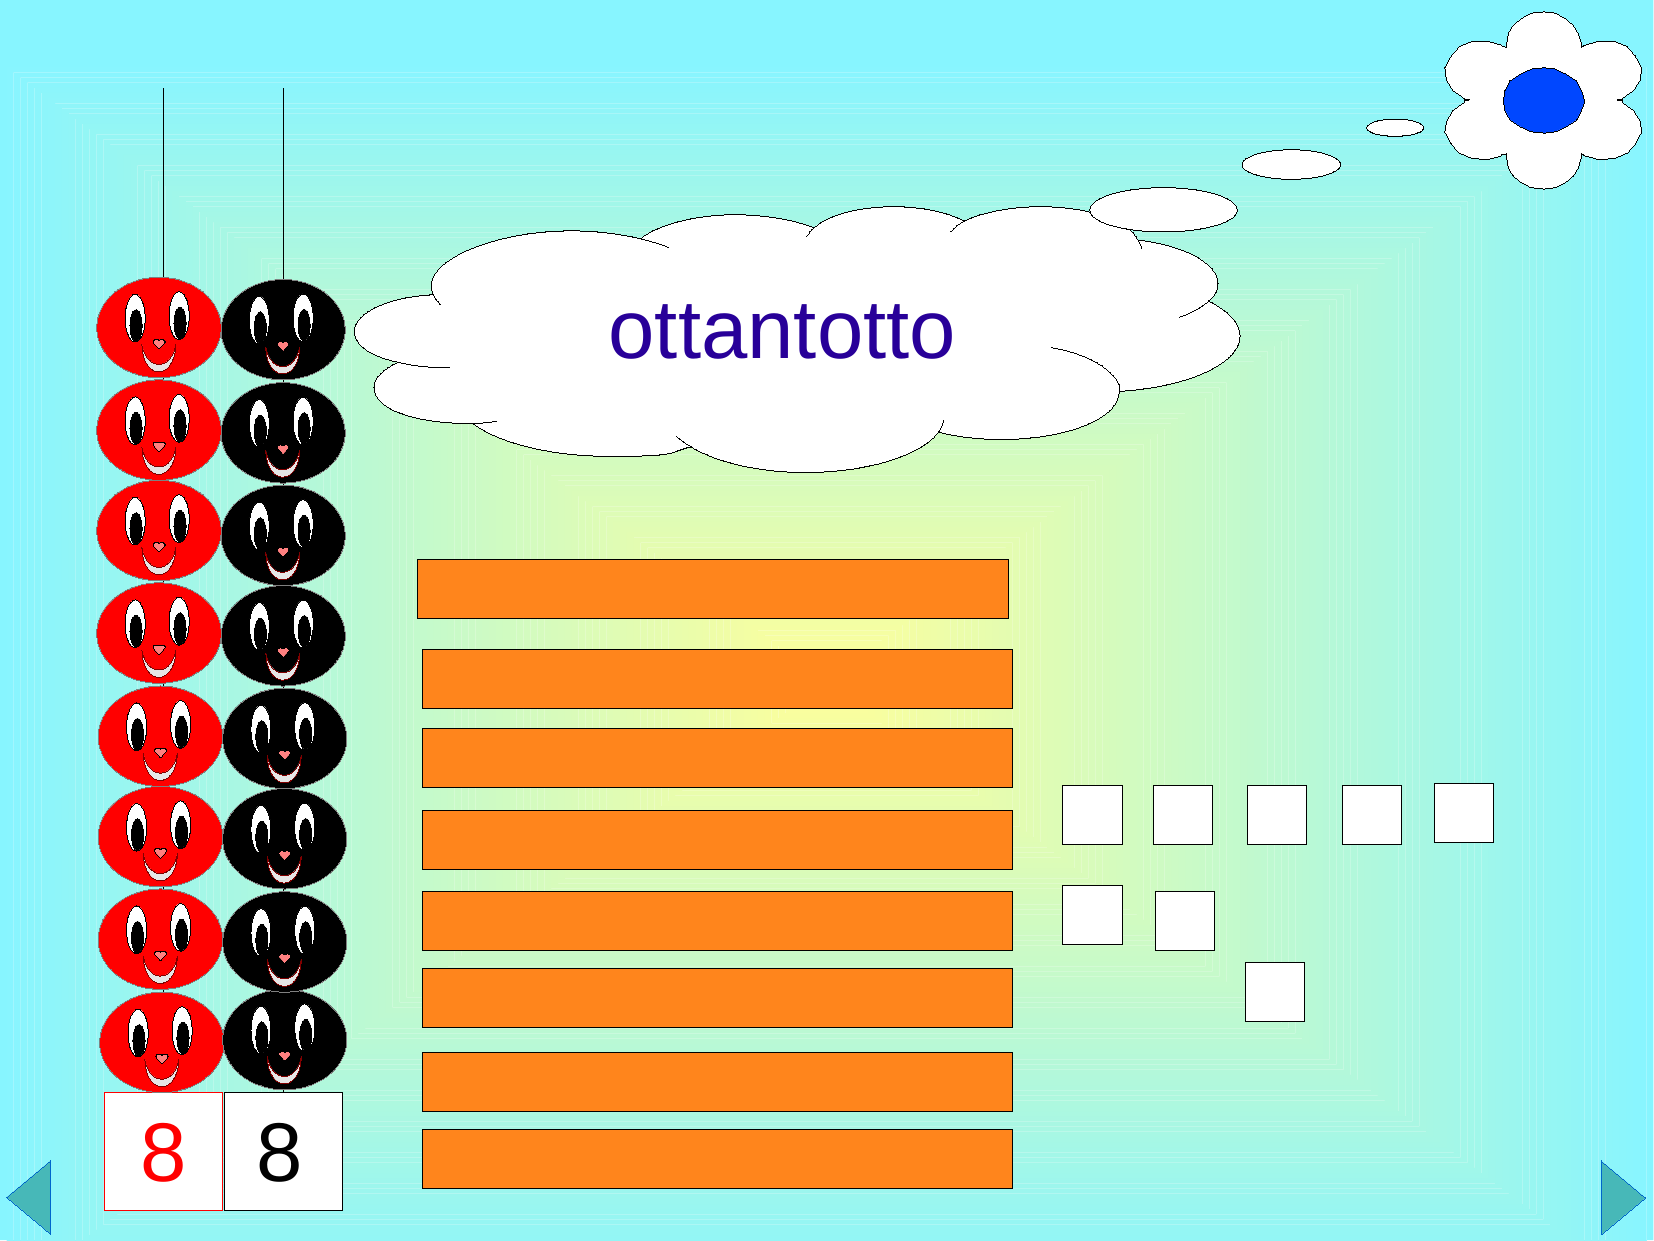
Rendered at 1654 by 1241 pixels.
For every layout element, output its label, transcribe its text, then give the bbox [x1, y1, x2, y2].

text_box [417, 559, 1009, 619]
text_box [1434, 783, 1494, 843]
text_box [1153, 785, 1213, 845]
text_box [224, 1092, 343, 1098]
text_box [1242, 149, 1341, 180]
text_box ottantotto [472, 276, 1093, 384]
text_box [96, 379, 346, 687]
text_box [422, 728, 1013, 788]
text_box [224, 1207, 343, 1211]
text_box [98, 685, 347, 890]
text_box [96, 277, 346, 380]
text_box [422, 810, 1013, 870]
text_box [1062, 885, 1123, 945]
text_box [354, 187, 1241, 473]
text_box [104, 1207, 223, 1211]
text_box [1366, 119, 1424, 137]
text_box [422, 968, 1013, 1028]
text_box [6, 1160, 51, 1235]
text_box [1601, 1160, 1646, 1235]
text_box [1247, 785, 1307, 845]
text_box [1155, 891, 1215, 951]
text_box [1444, 11, 1642, 190]
text_box [1062, 785, 1123, 845]
text_box [1342, 785, 1402, 845]
text_box 8 8 [88, 1098, 355, 1207]
text_box [422, 1052, 1013, 1112]
text_box [422, 649, 1013, 709]
text_box [98, 888, 347, 1098]
text_box [1245, 962, 1305, 1022]
text_box [422, 891, 1013, 951]
text_box [422, 1129, 1013, 1189]
